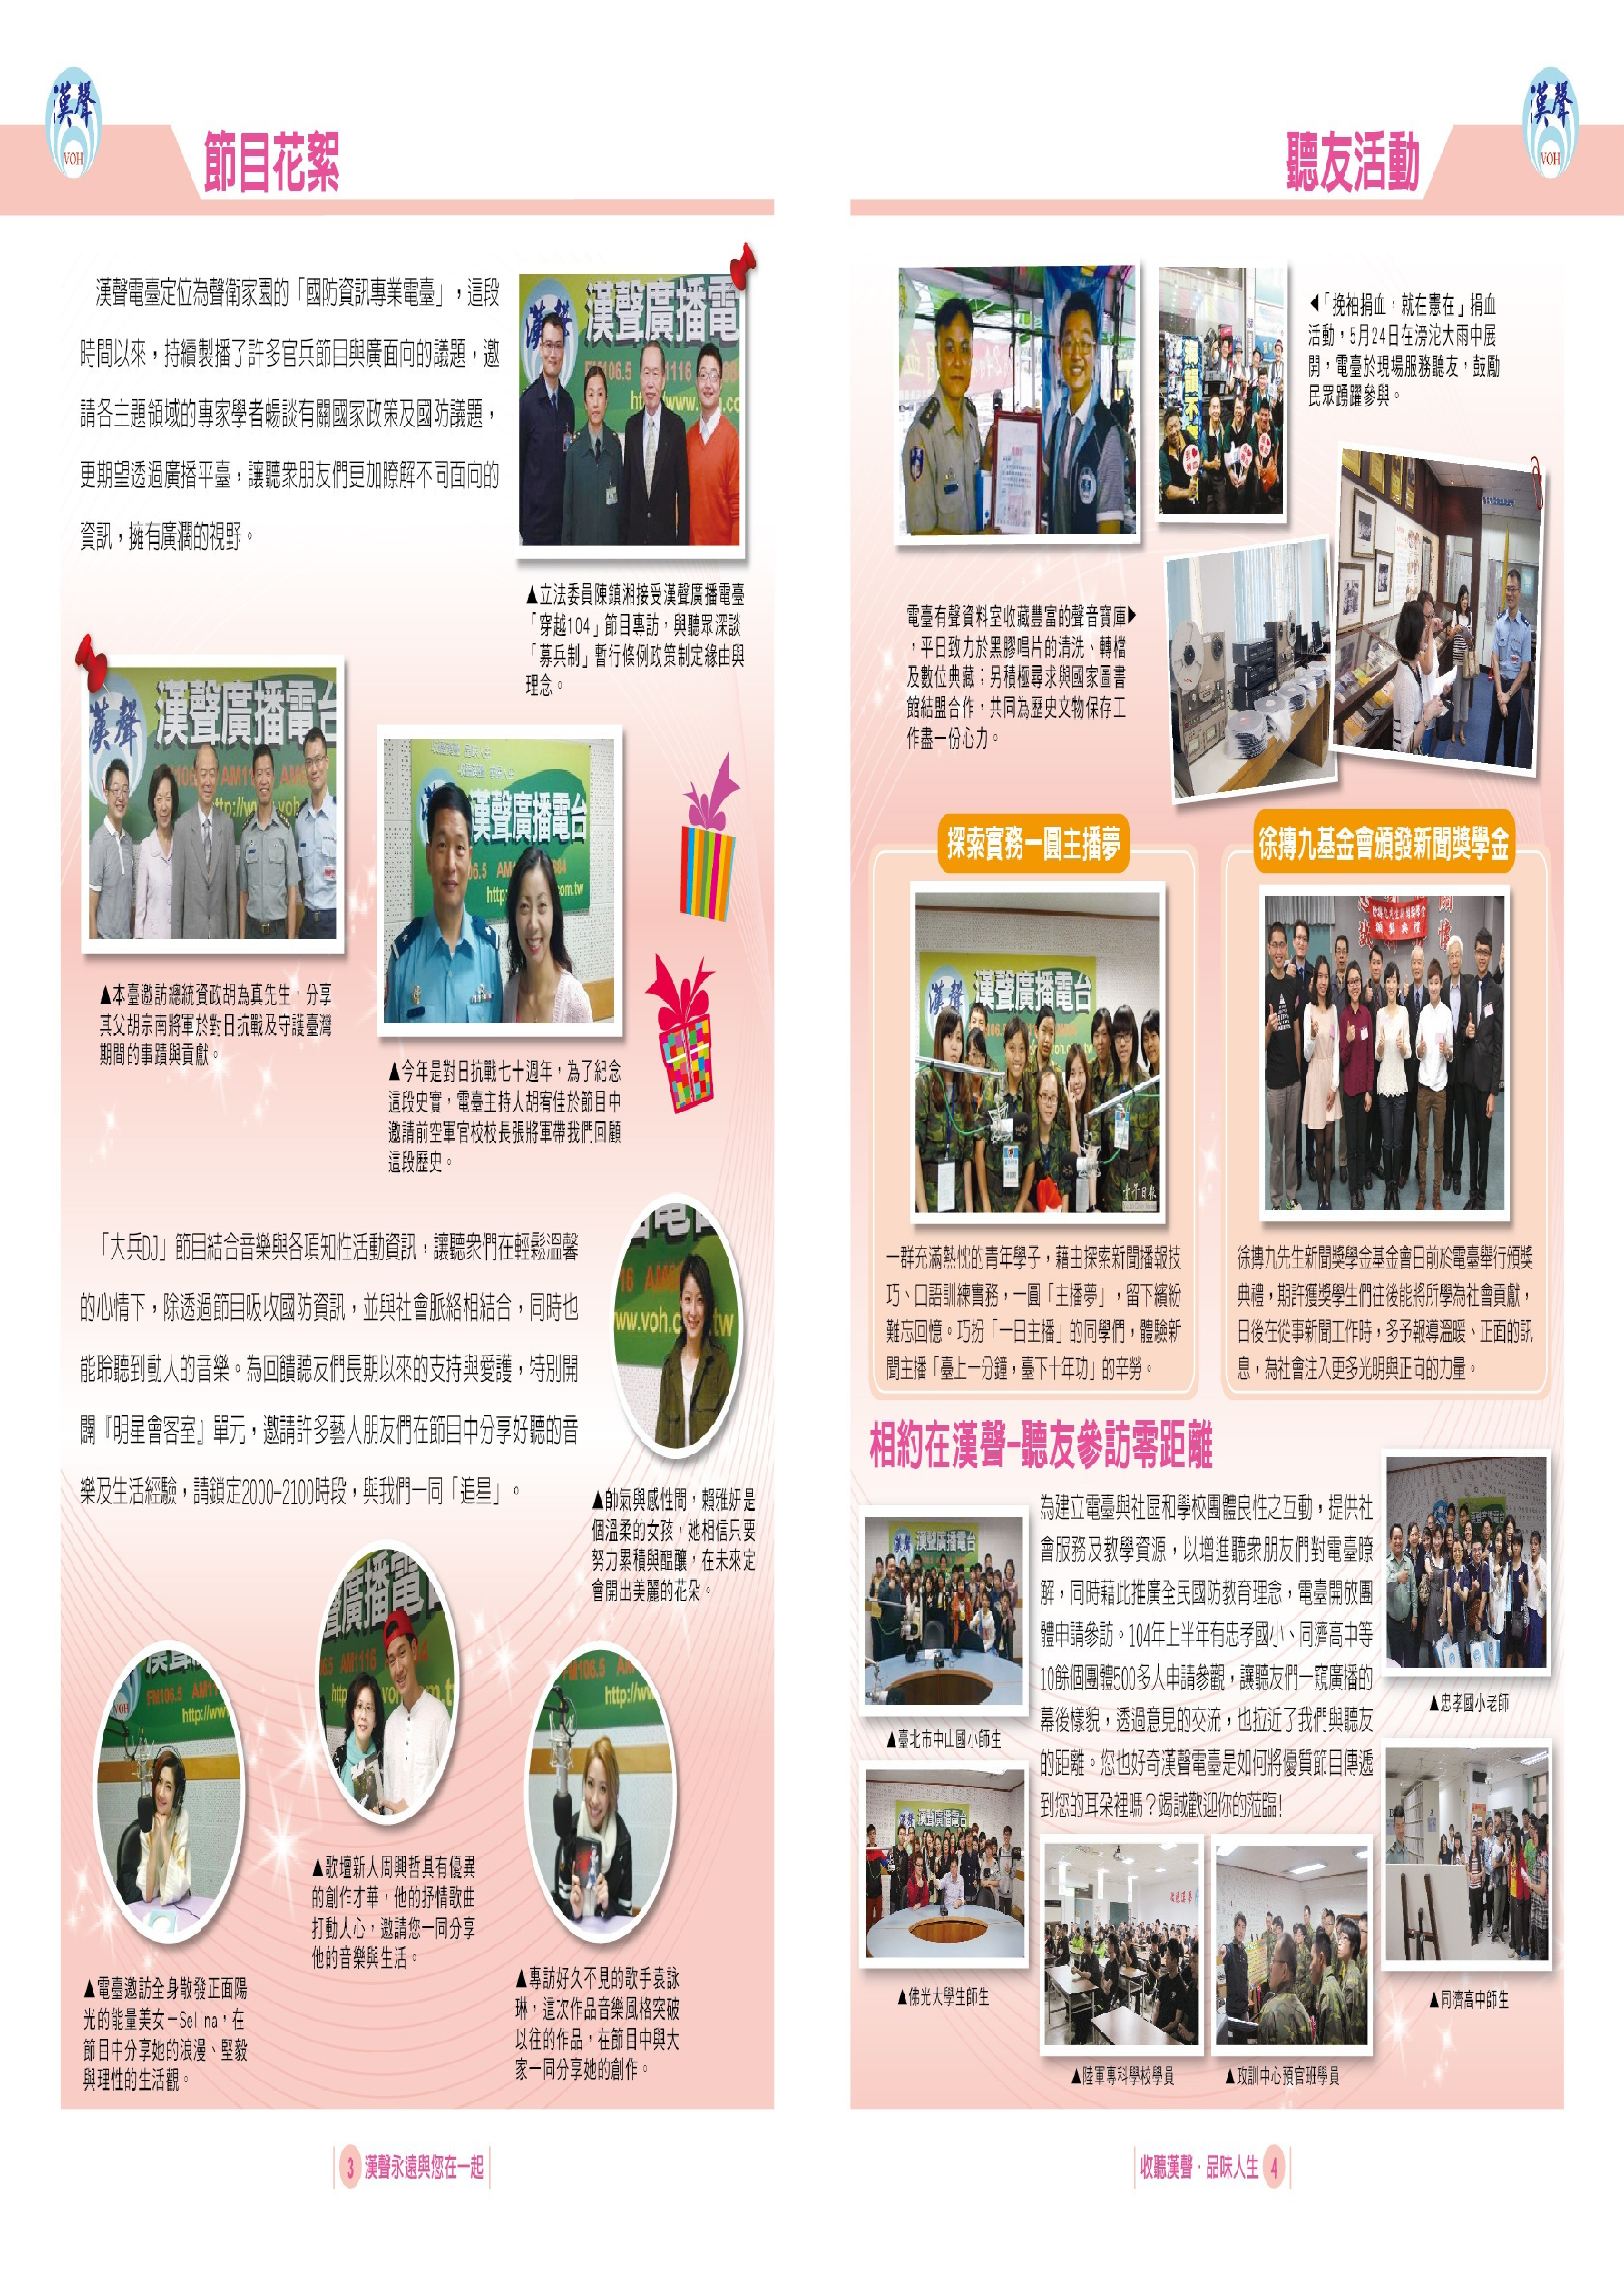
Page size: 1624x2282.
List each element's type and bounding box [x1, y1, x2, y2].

text_box [0, 0, 1624, 2282]
